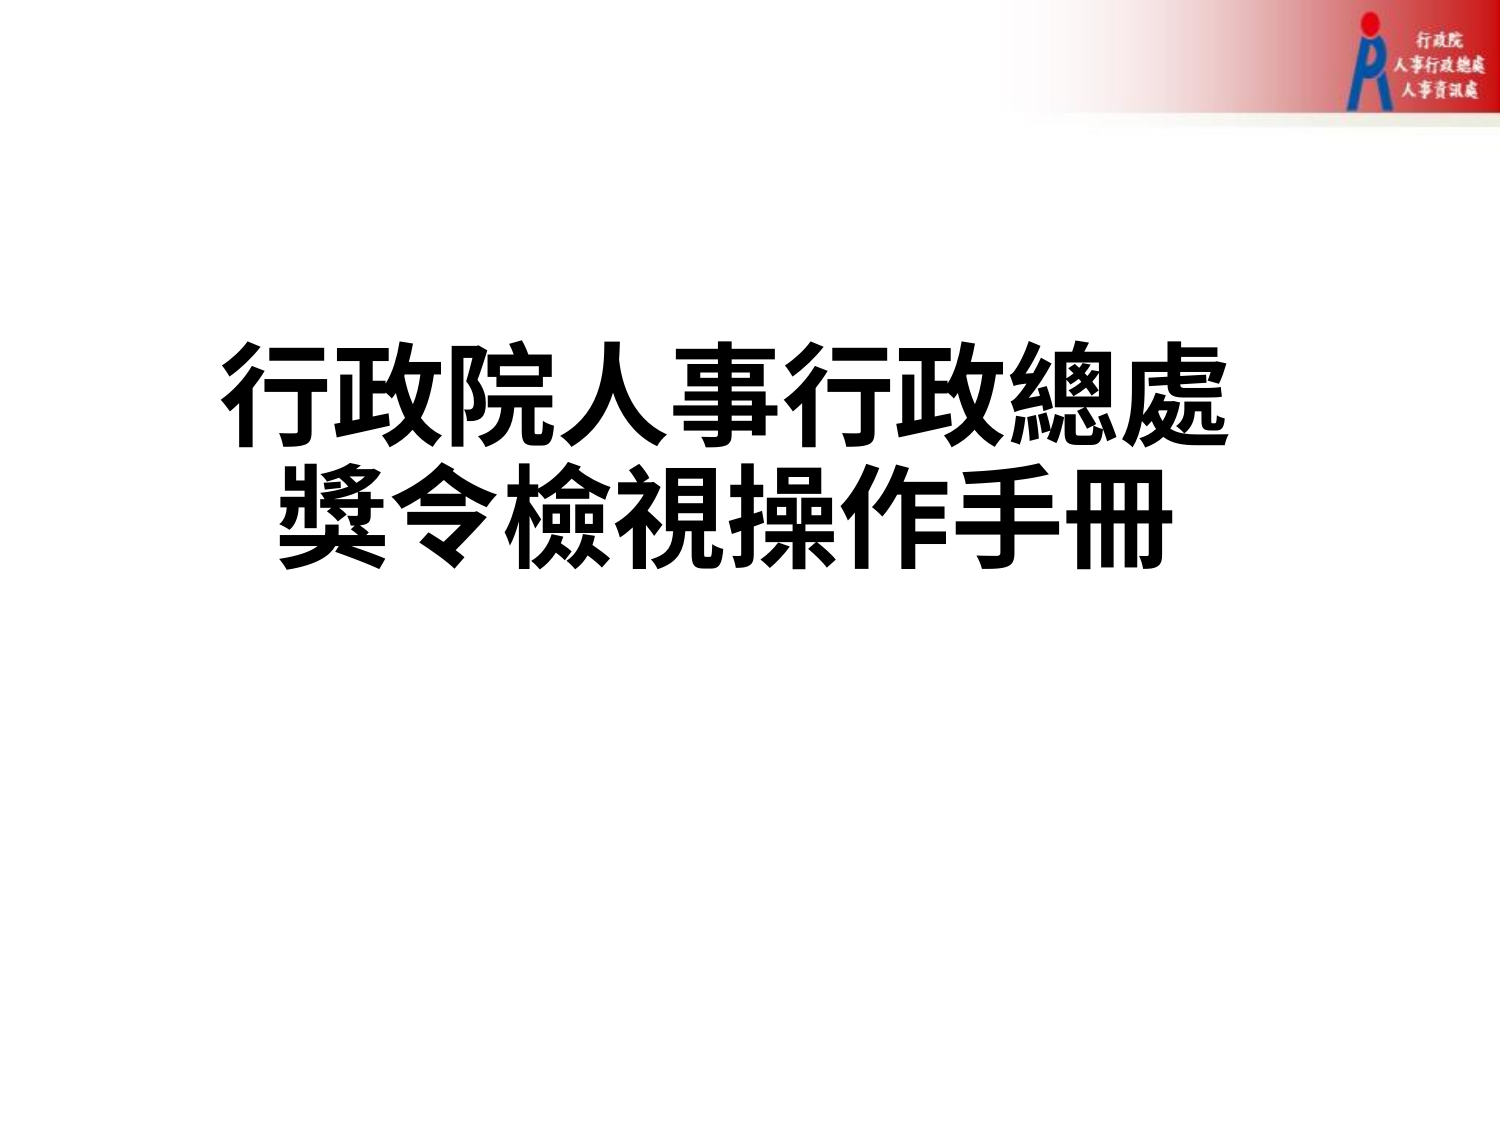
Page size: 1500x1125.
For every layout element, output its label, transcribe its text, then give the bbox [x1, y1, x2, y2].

picture [375, 0, 1500, 1125]
title 行政院人事行政總處 獎令檢視操作手冊 [88, 349, 1364, 592]
